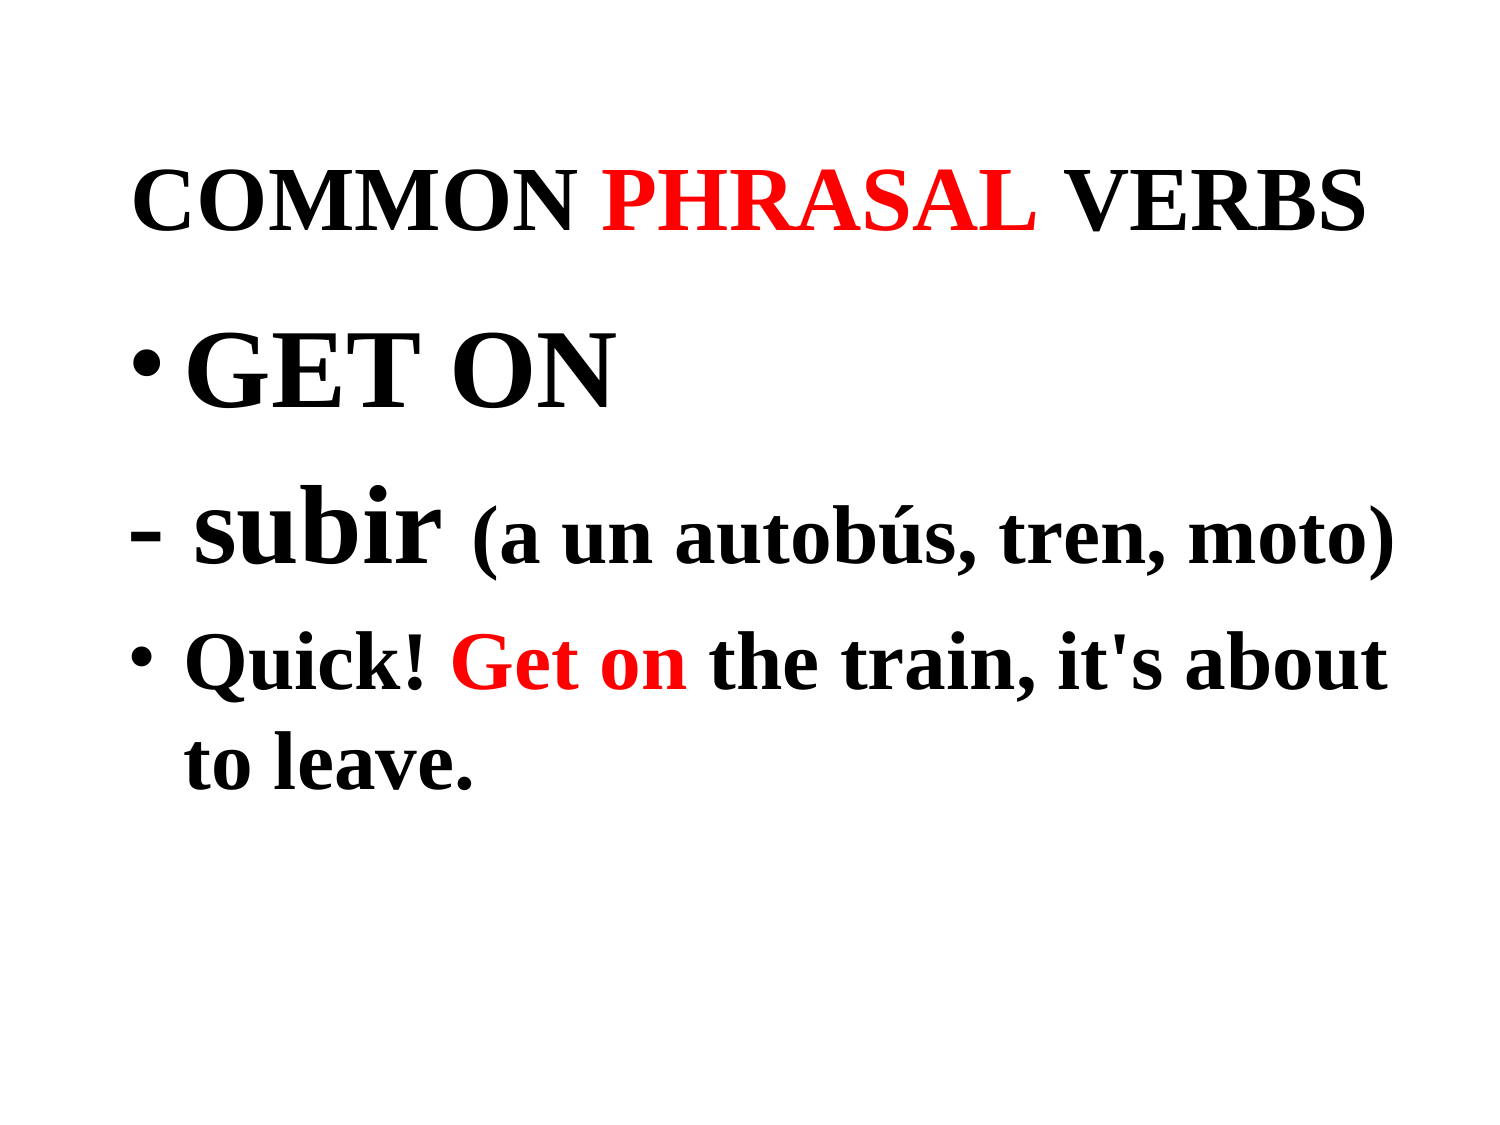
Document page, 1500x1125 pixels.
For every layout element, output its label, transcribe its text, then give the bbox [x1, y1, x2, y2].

title COMMON PHRASAL VERBS [112, 99, 1388, 287]
list GET ON - subir (a un autobús, tren, moto) Quick! Get on the train, it's about to leave. [112, 287, 1436, 1000]
